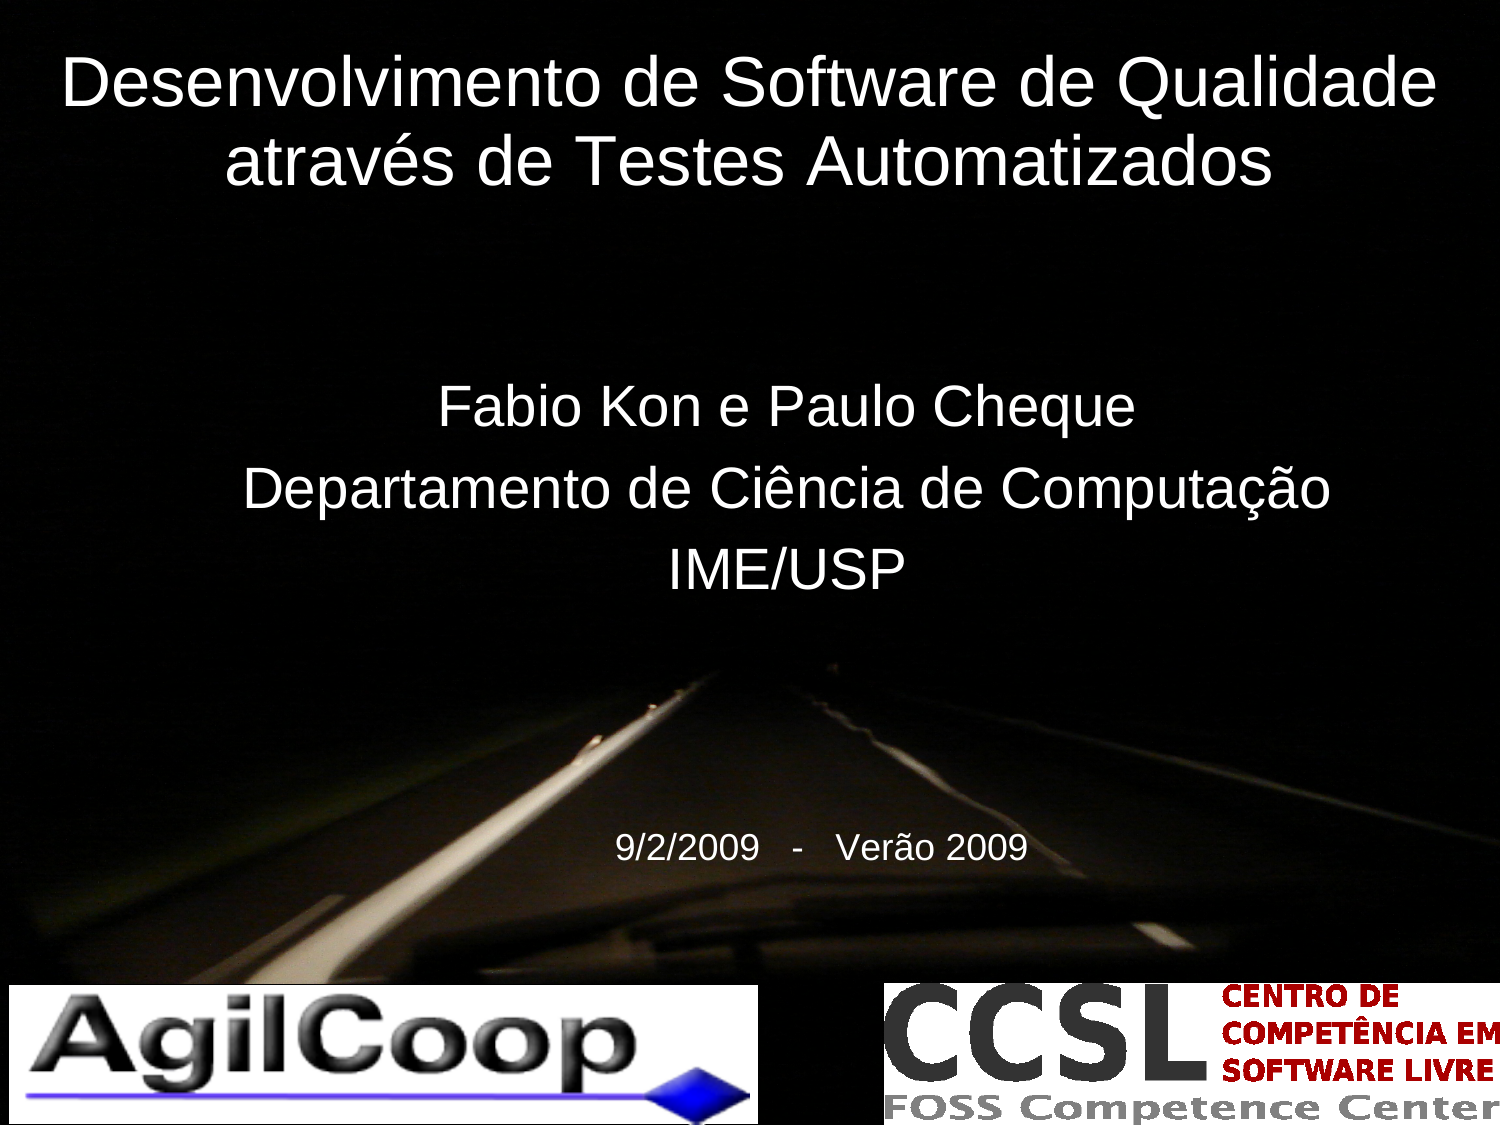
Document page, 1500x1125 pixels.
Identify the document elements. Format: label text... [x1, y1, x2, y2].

picture [0, 0, 1500, 1125]
title Desenvolvimento de Software de Qualidade através de Testes Automatizados [37, 1, 1463, 243]
text_box [8, 984, 759, 1125]
subtitle Fabio Kon e Paulo Cheque Departamento de Ciência de Computação IME/USP [37, 354, 1463, 795]
picture [24, 989, 750, 1125]
text_box 9/2/2009 - Verão 2009 [600, 815, 1048, 876]
